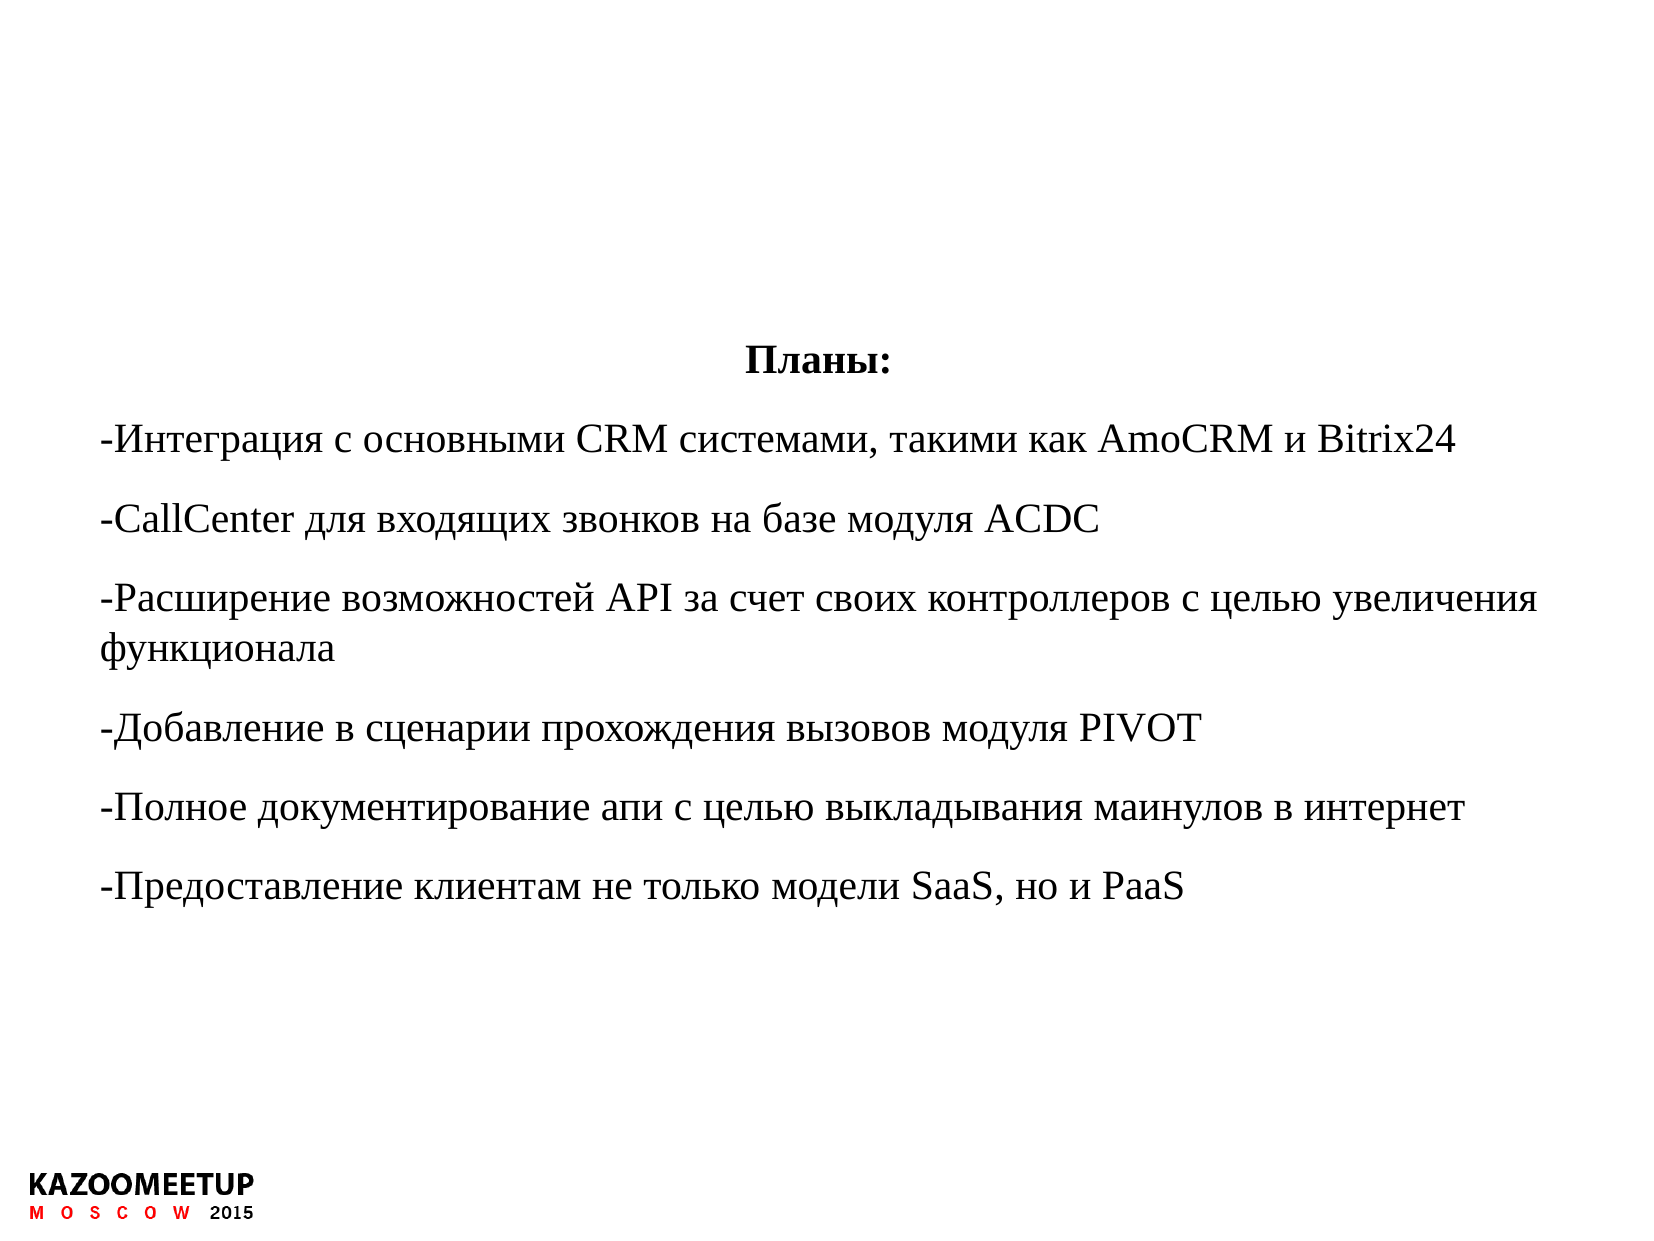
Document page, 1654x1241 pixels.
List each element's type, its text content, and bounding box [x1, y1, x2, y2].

picture [21, 1157, 262, 1233]
subtitle Планы: -Интеграция с основными CRM системами, такими как AmoCRM и Bitrix24 -CallCenter для входящих звонков на базе модуля ACDC -Расширение возможностей API за счет своих контроллеров с целью увеличения функционала -Добавление в сценарии прохождения вызовов модуля PIVOT -Полное документирование апи с целью выкладывания маинулов в интернет -Предоставление клиентам не только модели SaaS, но и PaaS [75, 88, 1564, 1152]
